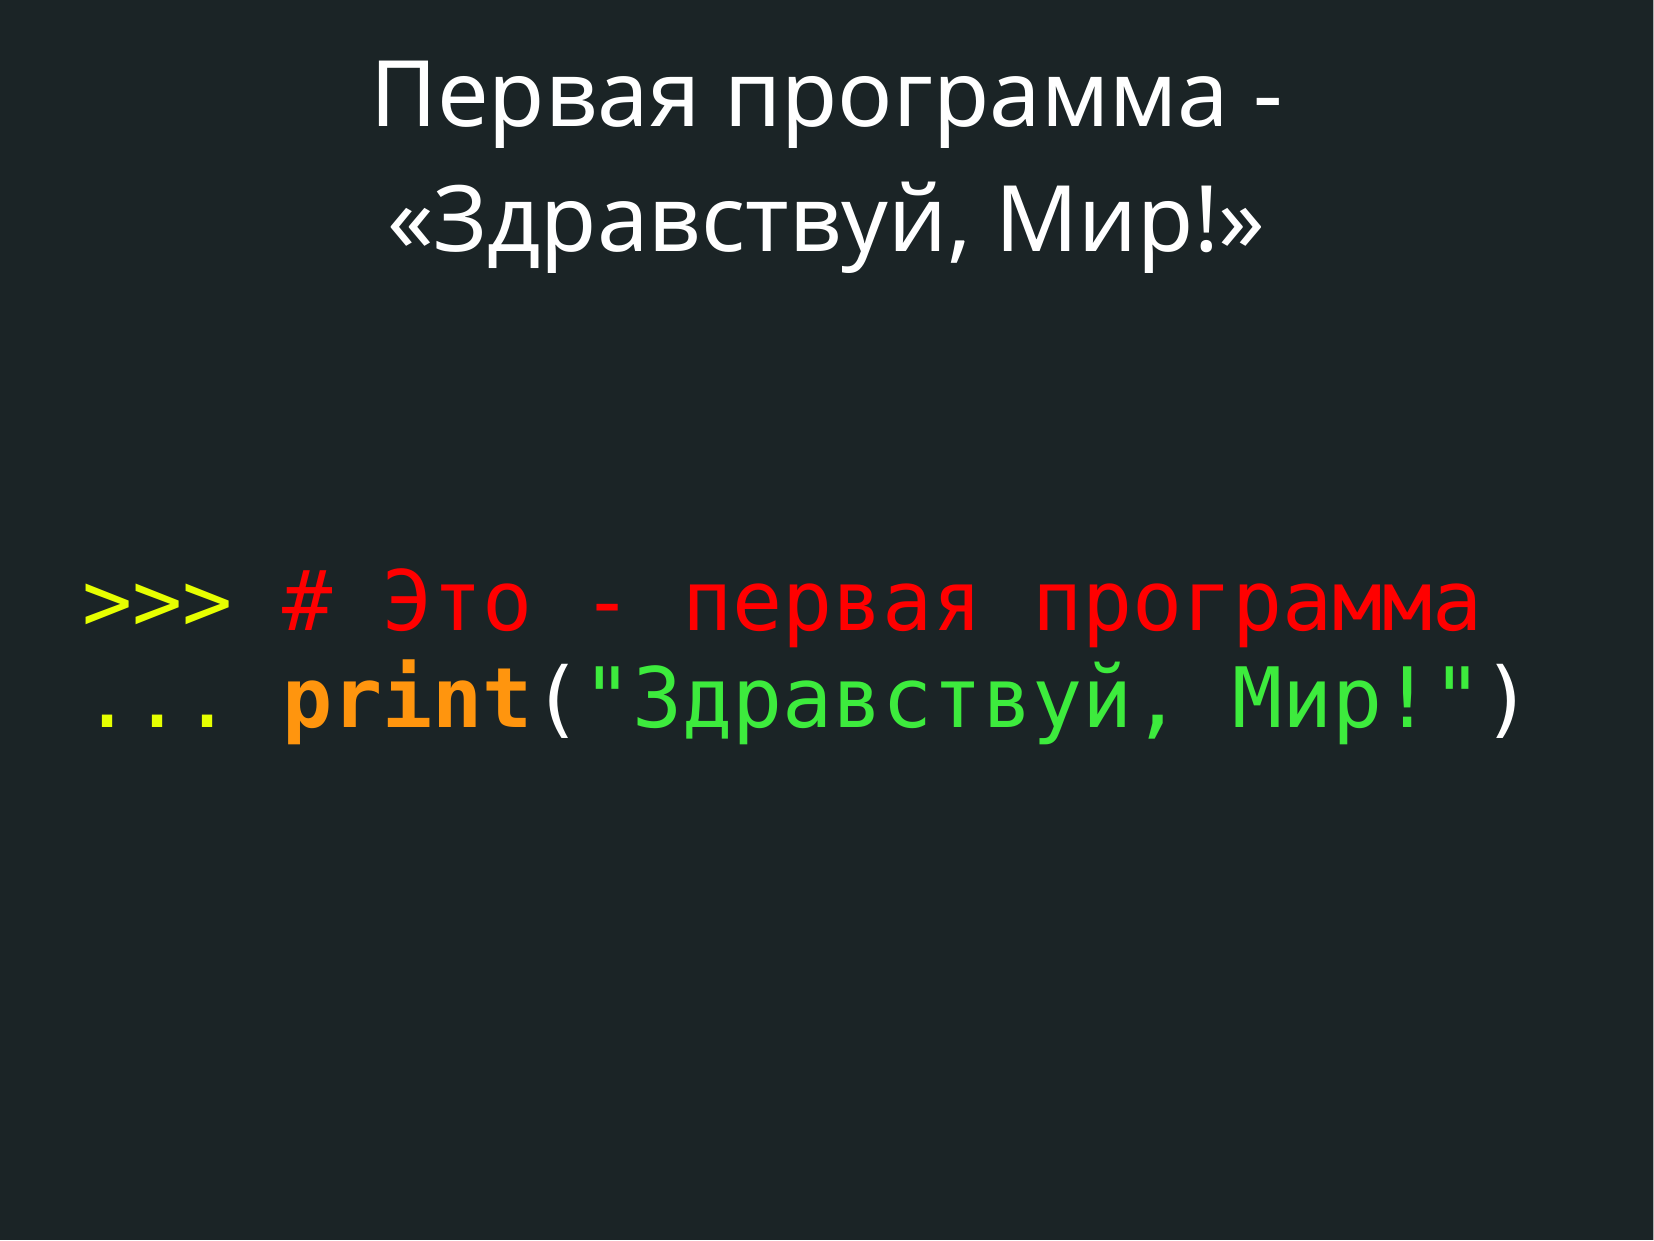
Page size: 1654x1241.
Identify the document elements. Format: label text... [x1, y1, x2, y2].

title Первая программа - «Здравствуй, Мир!» [82, 40, 1571, 266]
subtitle >>> # Это - первая программа ... print("Здравствуй, Мир!") [82, 290, 1571, 1010]
